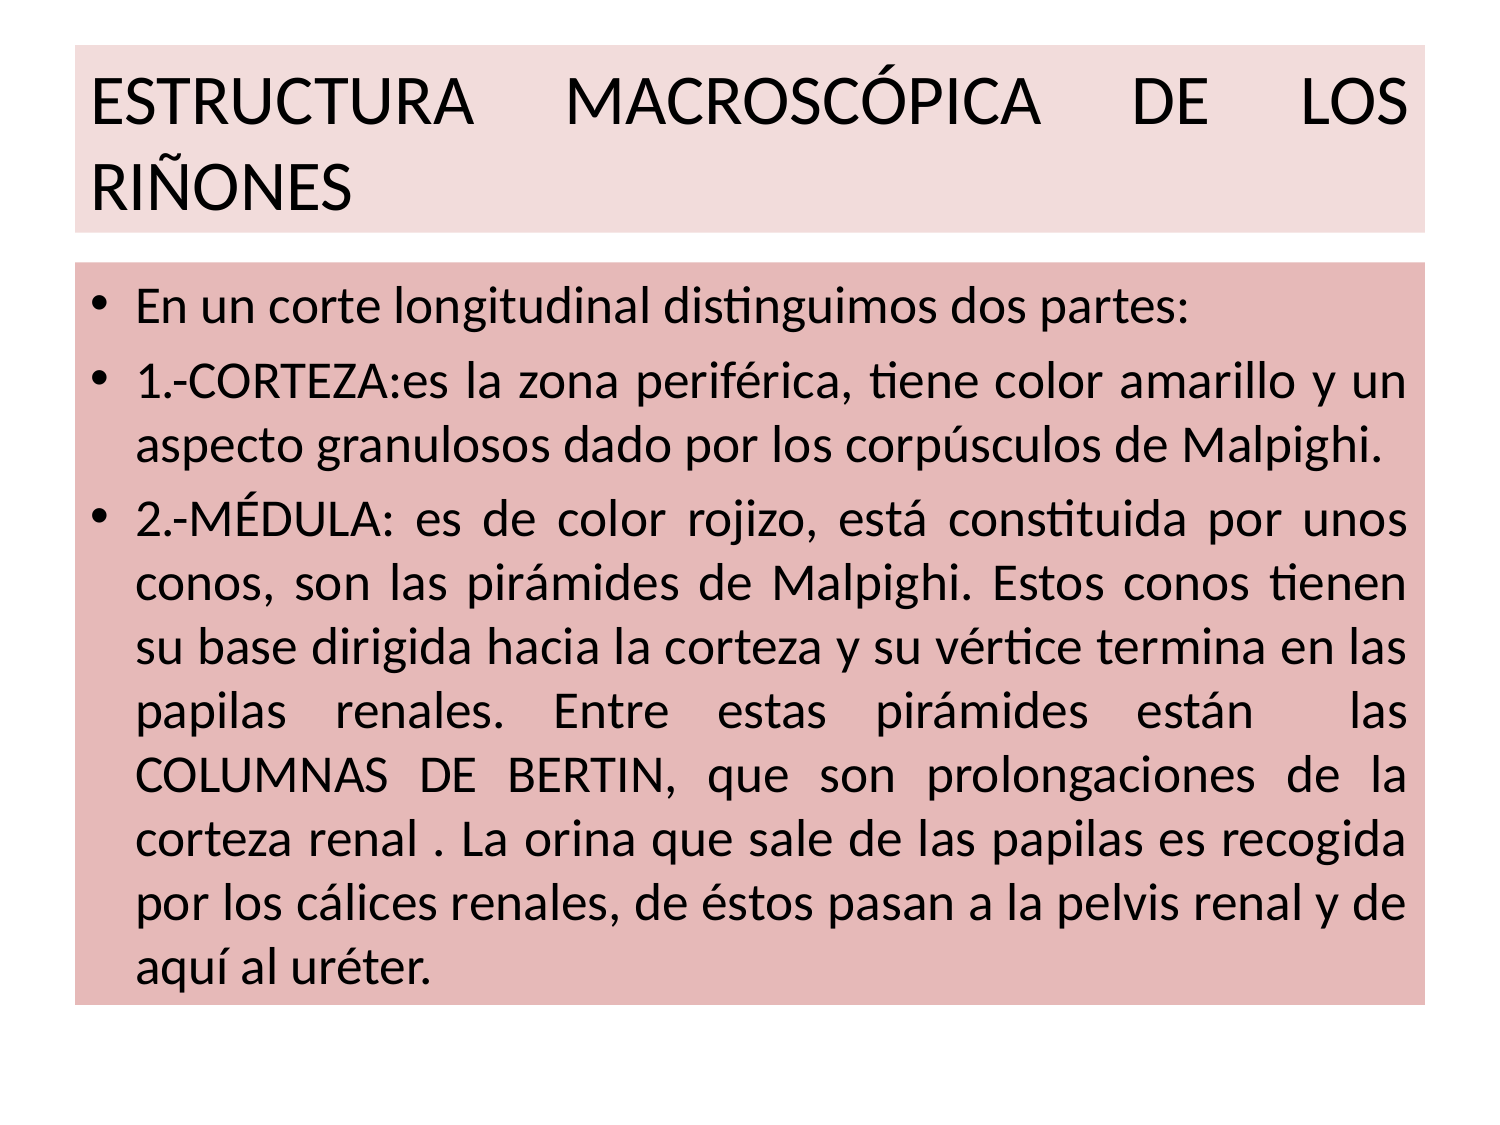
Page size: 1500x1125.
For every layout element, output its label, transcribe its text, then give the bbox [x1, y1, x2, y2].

list En un corte longitudinal distinguimos dos partes: 1.-CORTEZA:es la zona periférica, tiene color amarillo y un aspecto granulosos dado por los corpúsculos de Malpighi. 2.-MÉDULA: es de color rojizo, está constituida por unos conos, son las pirámides de Malpighi. Estos conos tienen su base dirigida hacia la corteza y su vértice termina en las papilas renales. Entre estas pirámides están las COLUMNAS DE BERTIN, que son prolongaciones de la corteza renal . La orina que sale de las papilas es recogida por los cálices renales, de éstos pasan a la pelvis renal y de aquí al uréter. [75, 262, 1425, 1005]
title ESTRUCTURA MACROSCÓPICA DE LOS RIÑONES [75, 45, 1425, 233]
